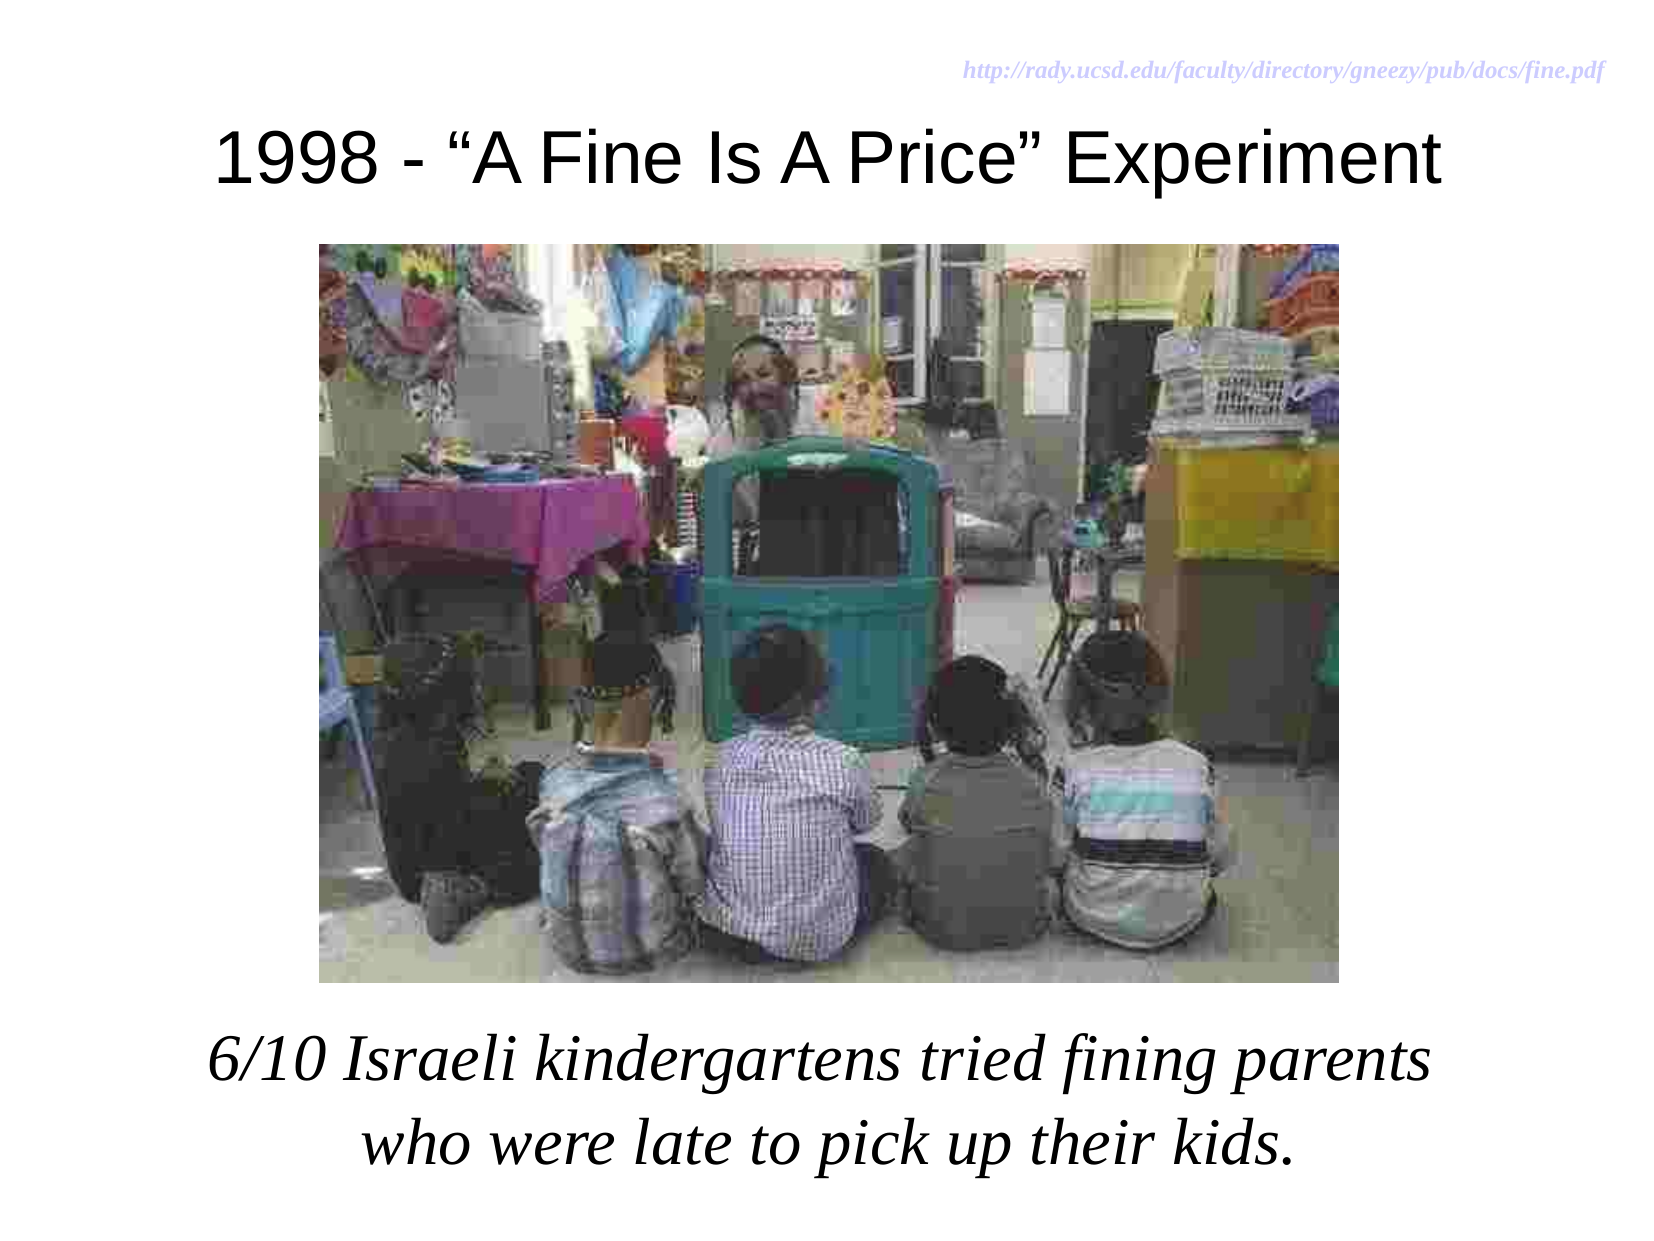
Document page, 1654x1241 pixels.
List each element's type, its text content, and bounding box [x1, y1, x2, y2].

text_box 1998 - “A Fine Is A Price” Experiment [34, 0, 1624, 555]
text_box http://rady.ucsd.edu/faculty/directory/gneezy/pub/docs/fine.pdf [830, 49, 1621, 106]
text_box 6/10 Israeli kindergartens tried fining parents who were late to pick up their kids. [0, 1009, 1653, 1151]
text_box [291, 222, 1399, 1010]
